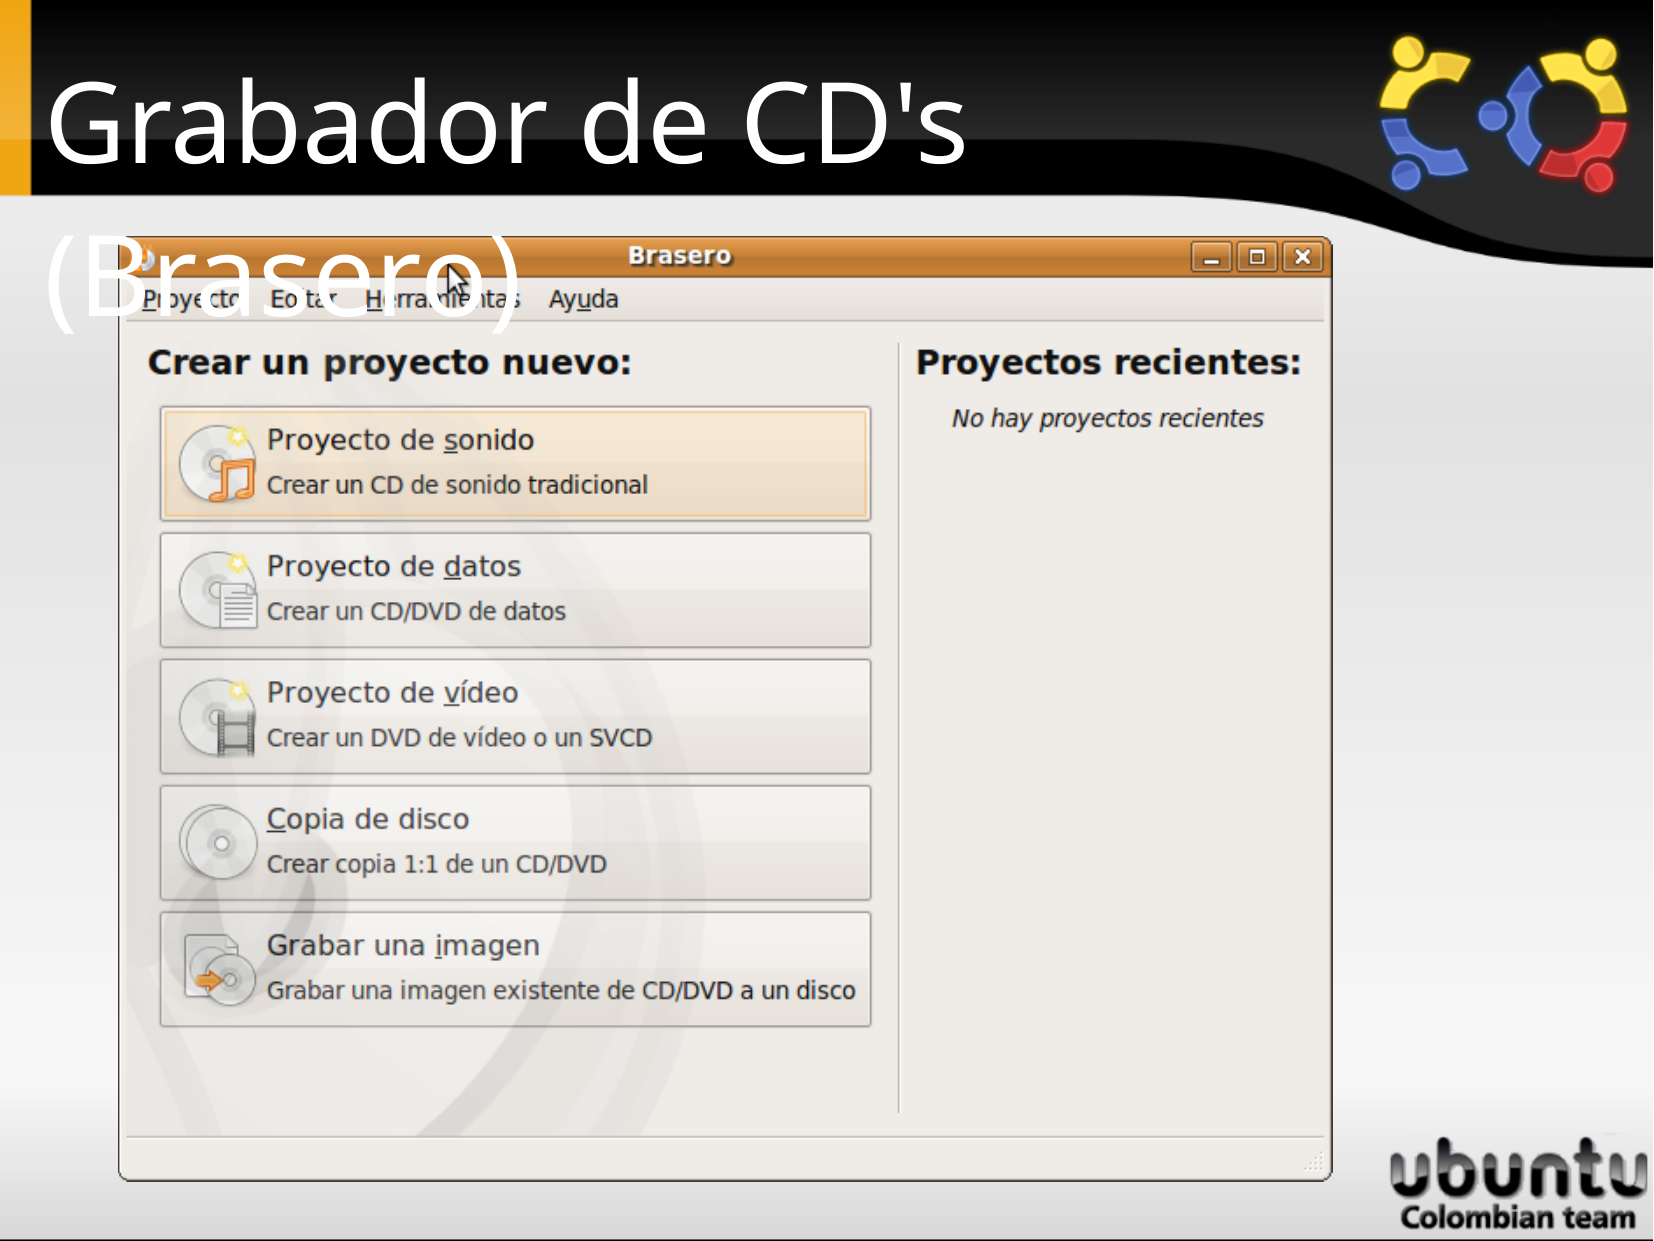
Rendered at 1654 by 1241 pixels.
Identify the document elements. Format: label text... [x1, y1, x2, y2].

picture [0, 0, 1653, 1241]
text_box Grabador de CD's (Brasero) [29, 35, 1418, 184]
